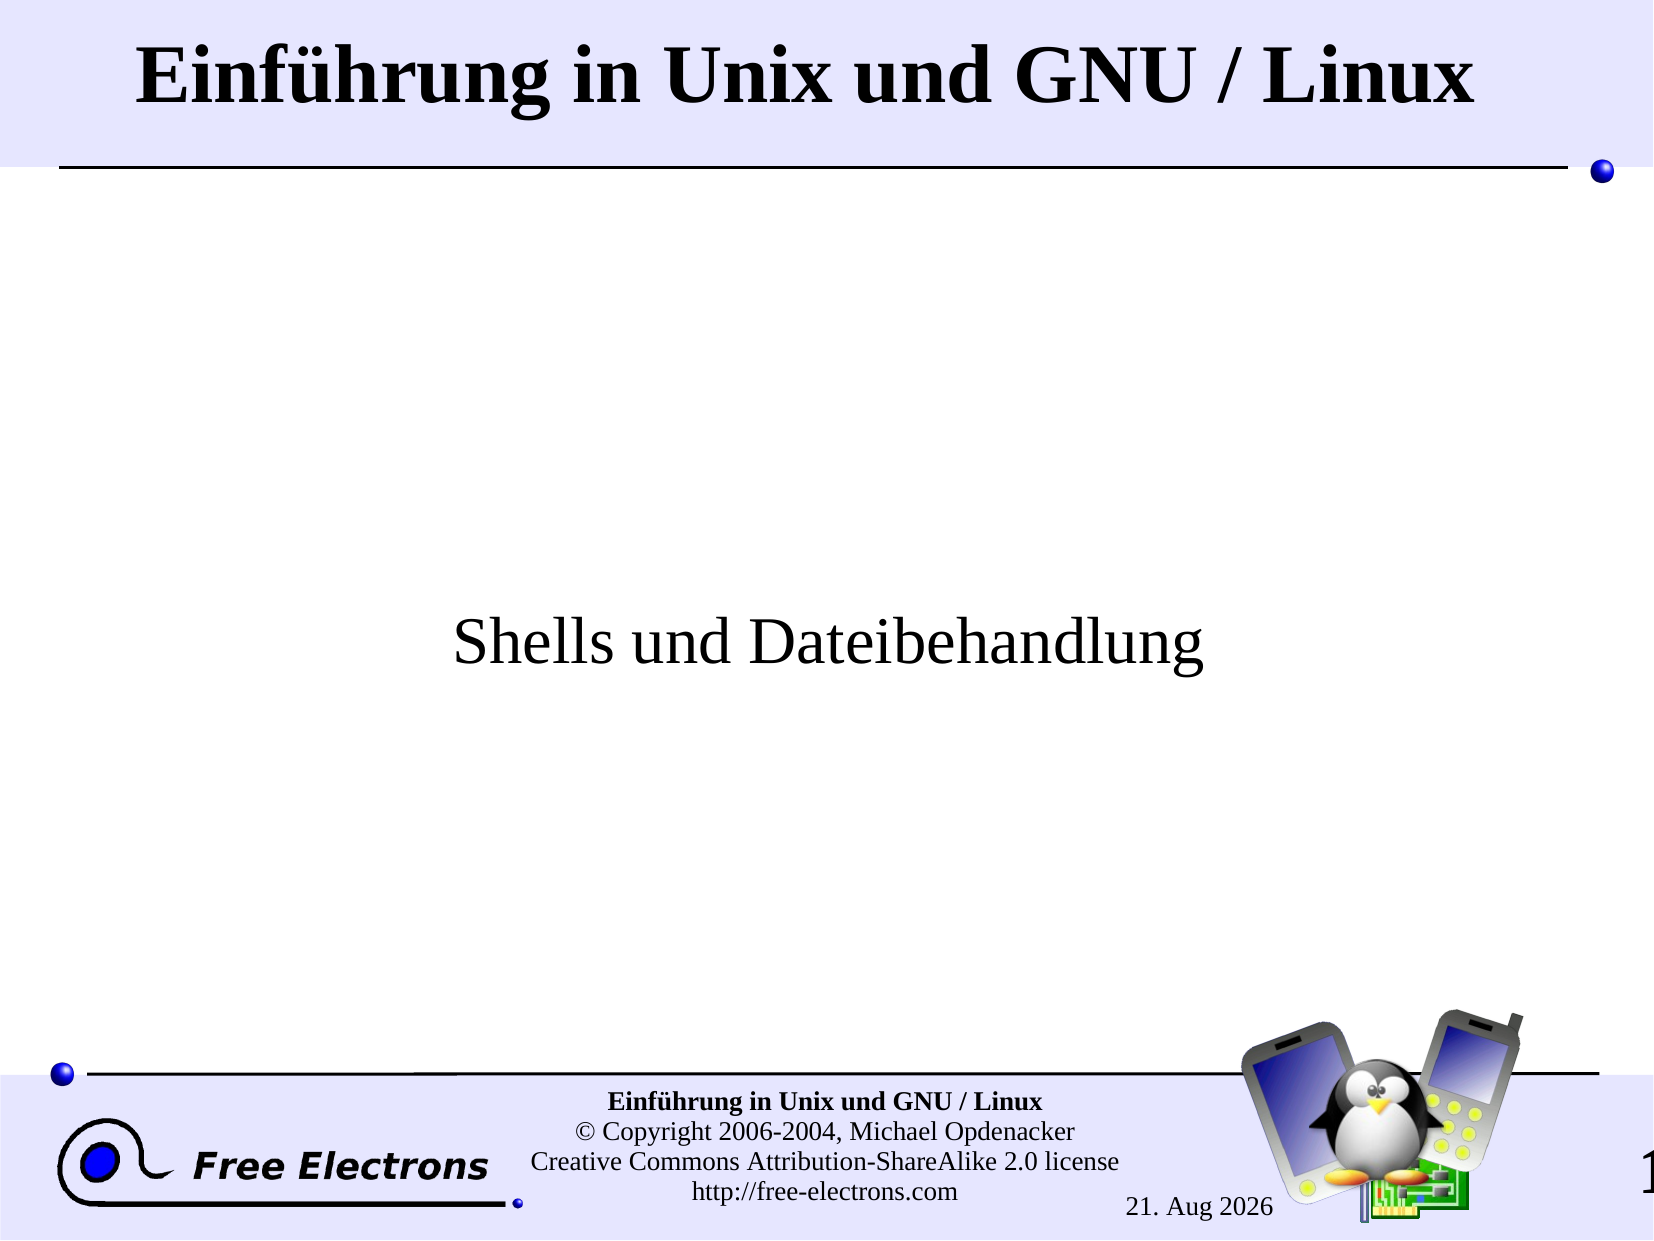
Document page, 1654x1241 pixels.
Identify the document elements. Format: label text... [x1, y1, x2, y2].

subtitle Shells und Dateibehandlung [105, 216, 1518, 1066]
picture [1231, 1007, 1538, 1241]
picture [50, 1107, 527, 1216]
title Einführung in Unix und GNU / Linux [60, 12, 1551, 138]
